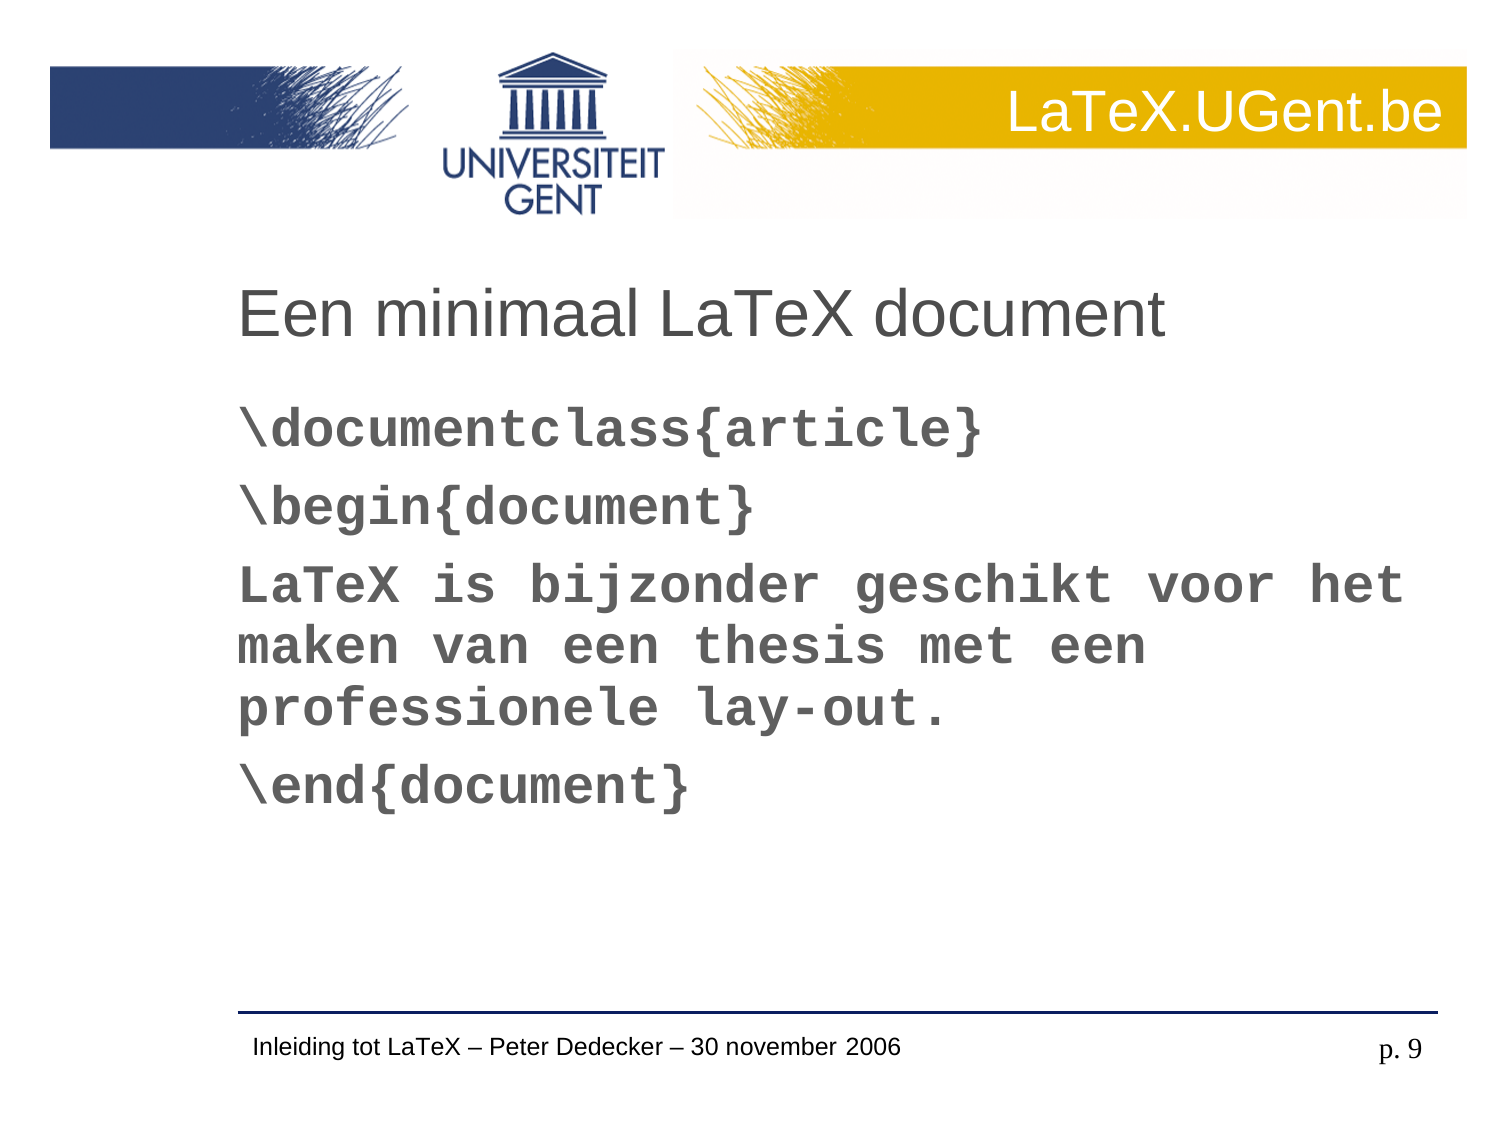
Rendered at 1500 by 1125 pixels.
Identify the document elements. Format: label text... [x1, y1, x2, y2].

list \documentclass{article} \begin{document} LaTeX is bijzonder geschikt voor het maken van een thesis met een professionele lay-out. \end{document} [237, 400, 1438, 1002]
title Een minimaal LaTeX document [237, 219, 1438, 400]
picture [50, 49, 1467, 219]
